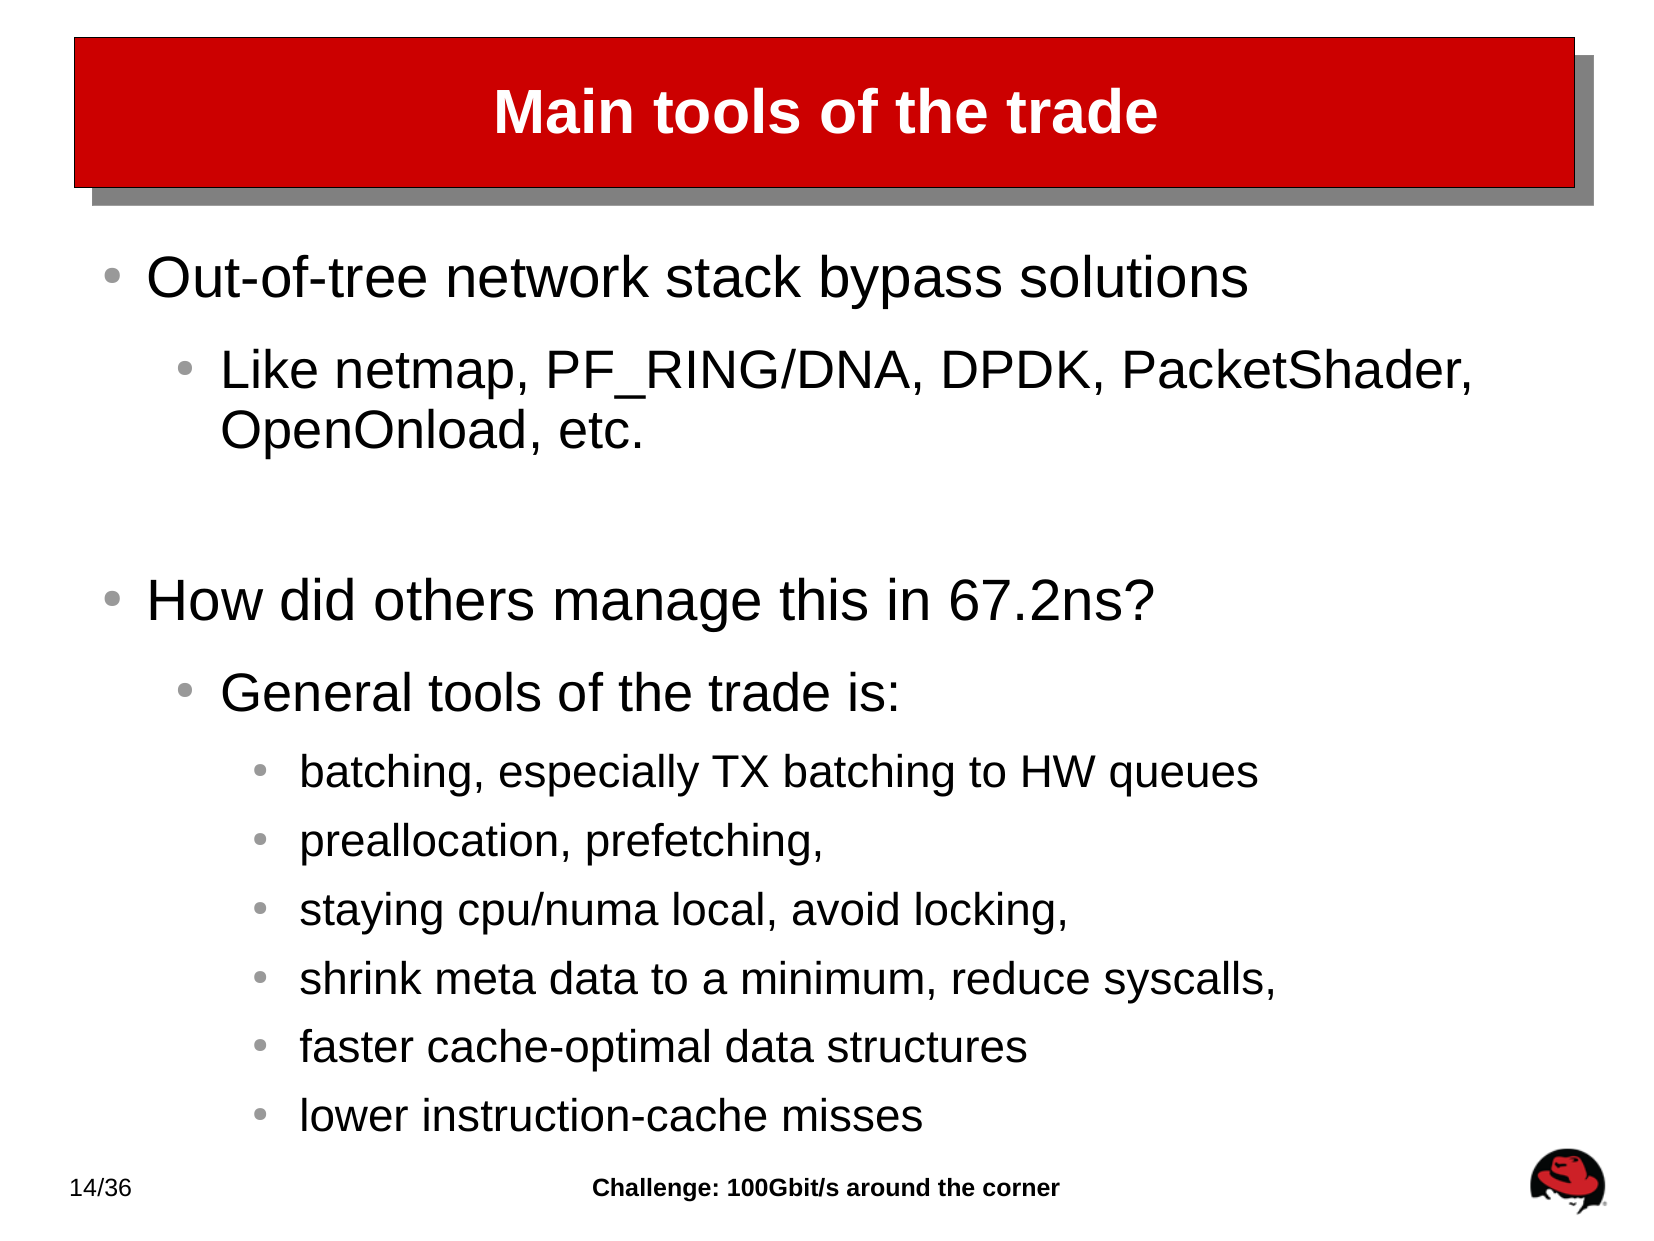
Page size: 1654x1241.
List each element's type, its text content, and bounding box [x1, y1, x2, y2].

picture [1529, 1146, 1613, 1224]
title Main tools of the trade [82, 37, 1571, 188]
list Out-of-tree network stack bypass solutions Like netmap, PF_RING/DNA, DPDK, PacketShader, OpenOnload, etc. How did others manage this in 67.2ns? General tools of the trade is: batching, especially TX batching to HW queues preallocation, prefetching, staying cpu/numa local, avoid locking, shrink meta data to a minimum, reduce syscalls, faster cache-optimal data structures lower instruction-cache misses [86, 244, 1575, 1145]
